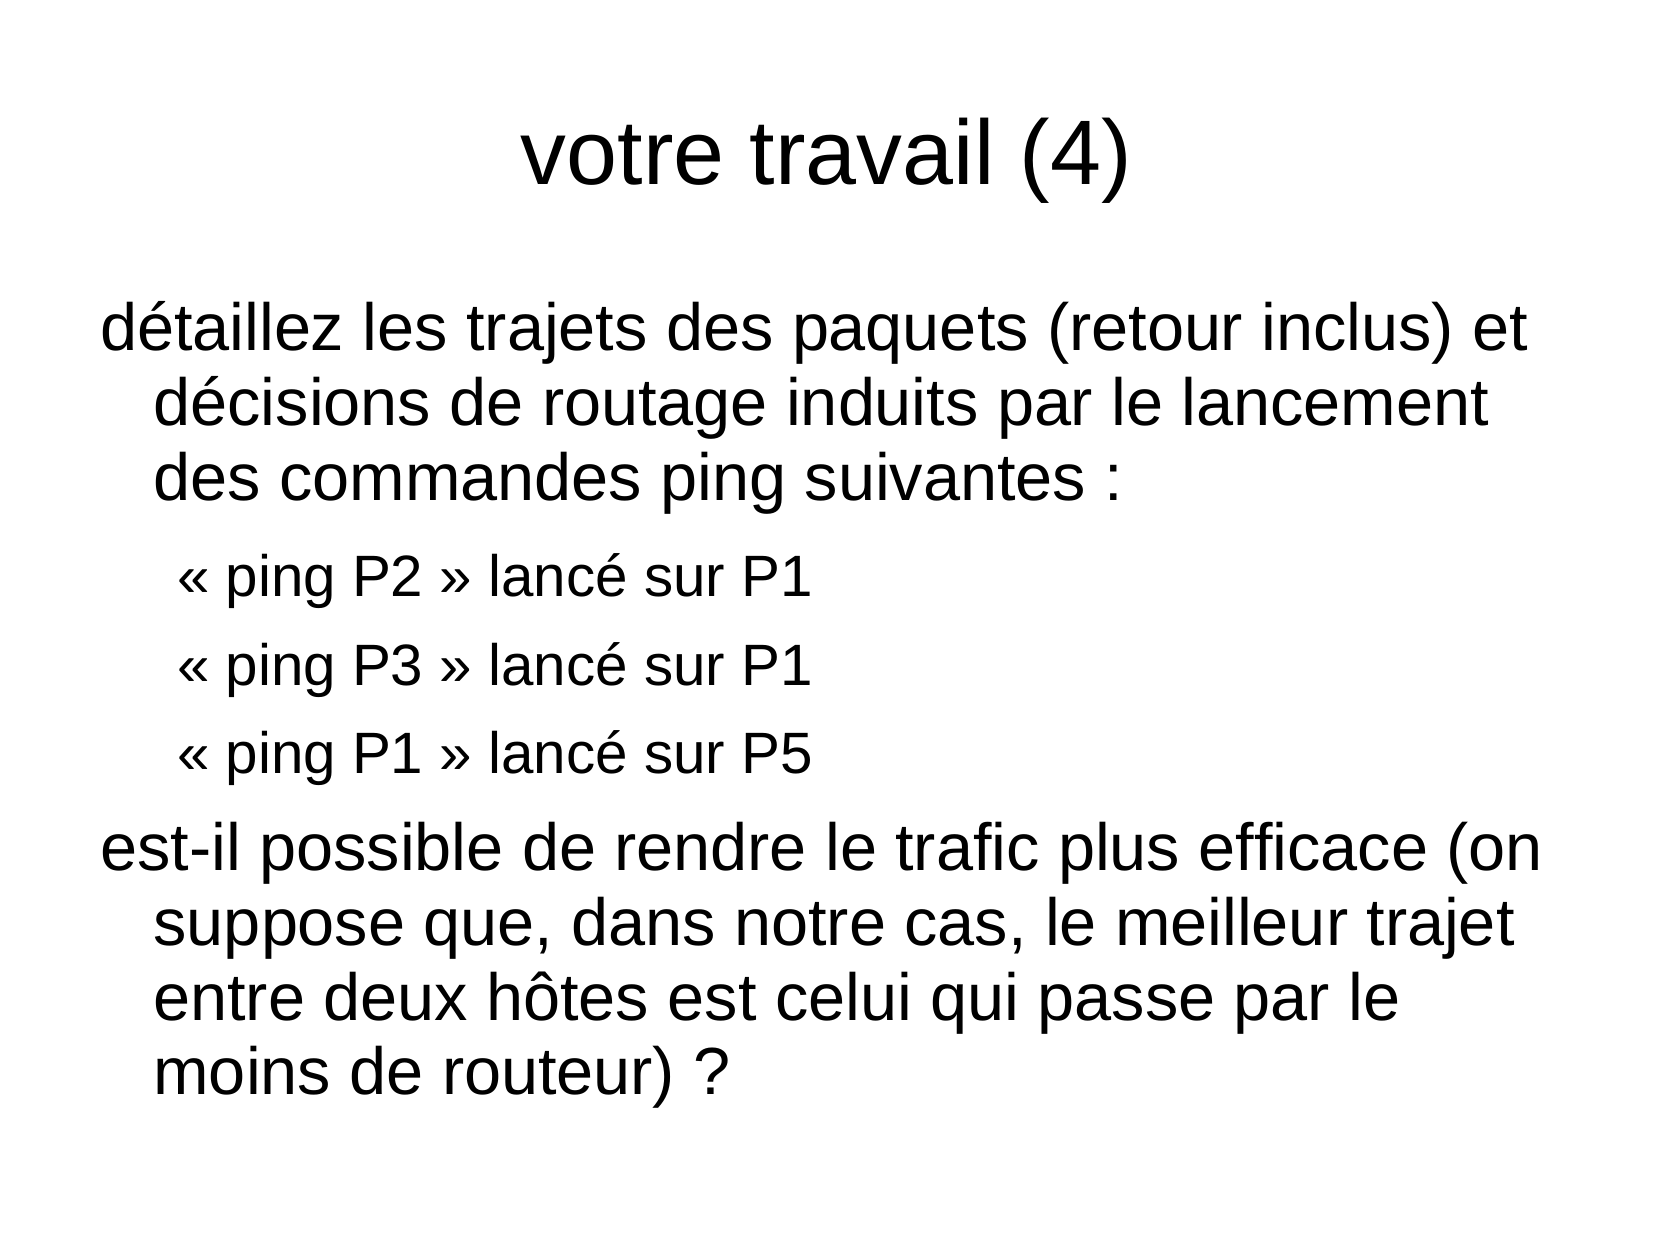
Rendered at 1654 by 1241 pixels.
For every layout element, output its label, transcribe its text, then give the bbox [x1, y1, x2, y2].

list détaillez les trajets des paquets (retour inclus) et décisions de routage induits par le lancement des commandes ping suivantes : « ping P2 » lancé sur P1 « ping P3 » lancé sur P1 « ping P1 » lancé sur P5 est-il possible de rendre le trafic plus efficace (on suppose que, dans notre cas, le meilleur trajet entre deux hôtes est celui qui passe par le moins de routeur) ? [82, 290, 1571, 1109]
title votre travail (4) [82, 49, 1571, 257]
